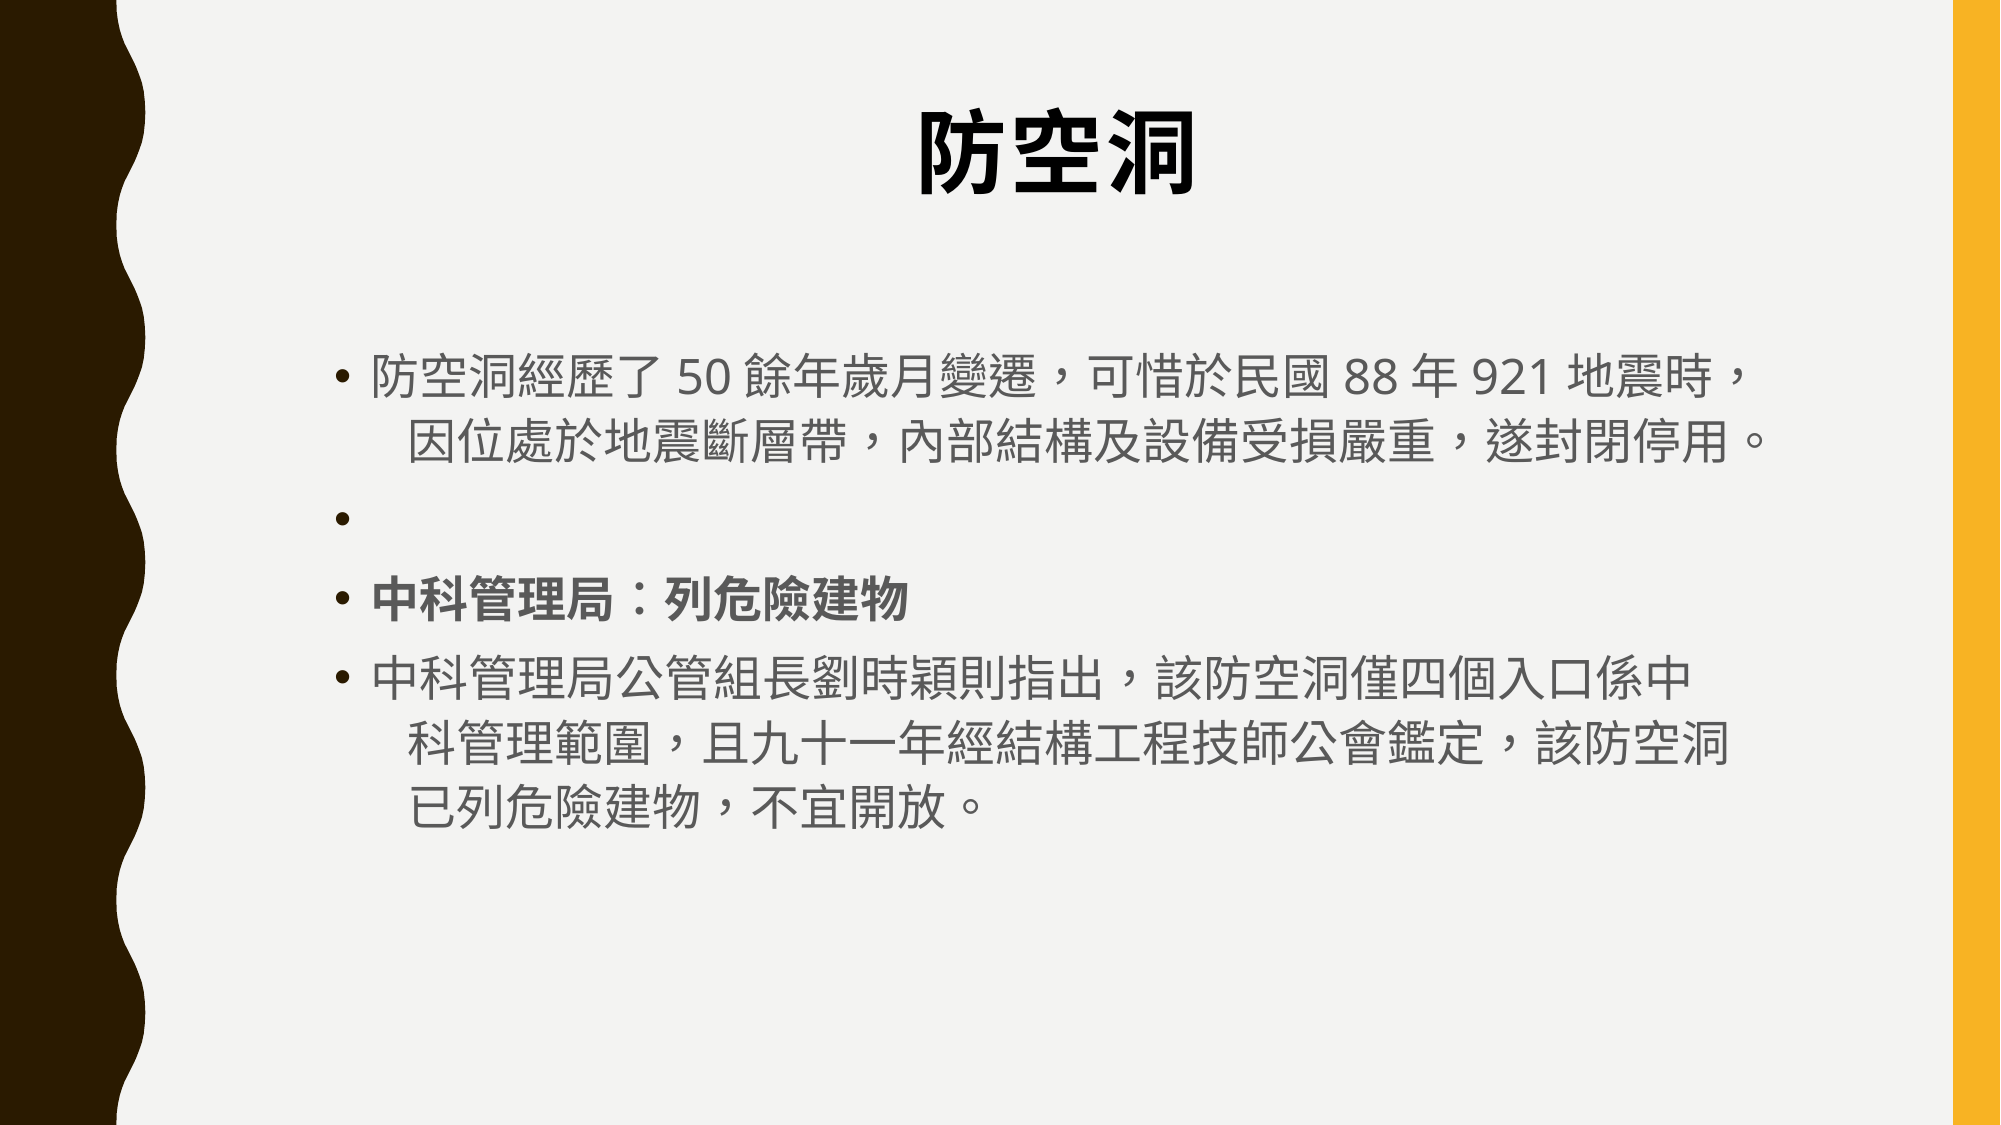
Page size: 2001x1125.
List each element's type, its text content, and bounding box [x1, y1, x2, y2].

list 防空洞經歷了50餘年歲月變遷，可惜於民國88年921地震時，因位處於地震斷層帶，內部結構及設備受損嚴重，遂封閉停用。 中科管理局︰列危險建物 中科管理局公管組長劉時穎則指出，該防空洞僅四個入口係中科管理範圍，且九十一年經結構工程技師公會鑑定，該防空洞已列危險建物，不宜開放。 [319, 333, 1747, 922]
text_box 防空洞 [230, 87, 1900, 333]
